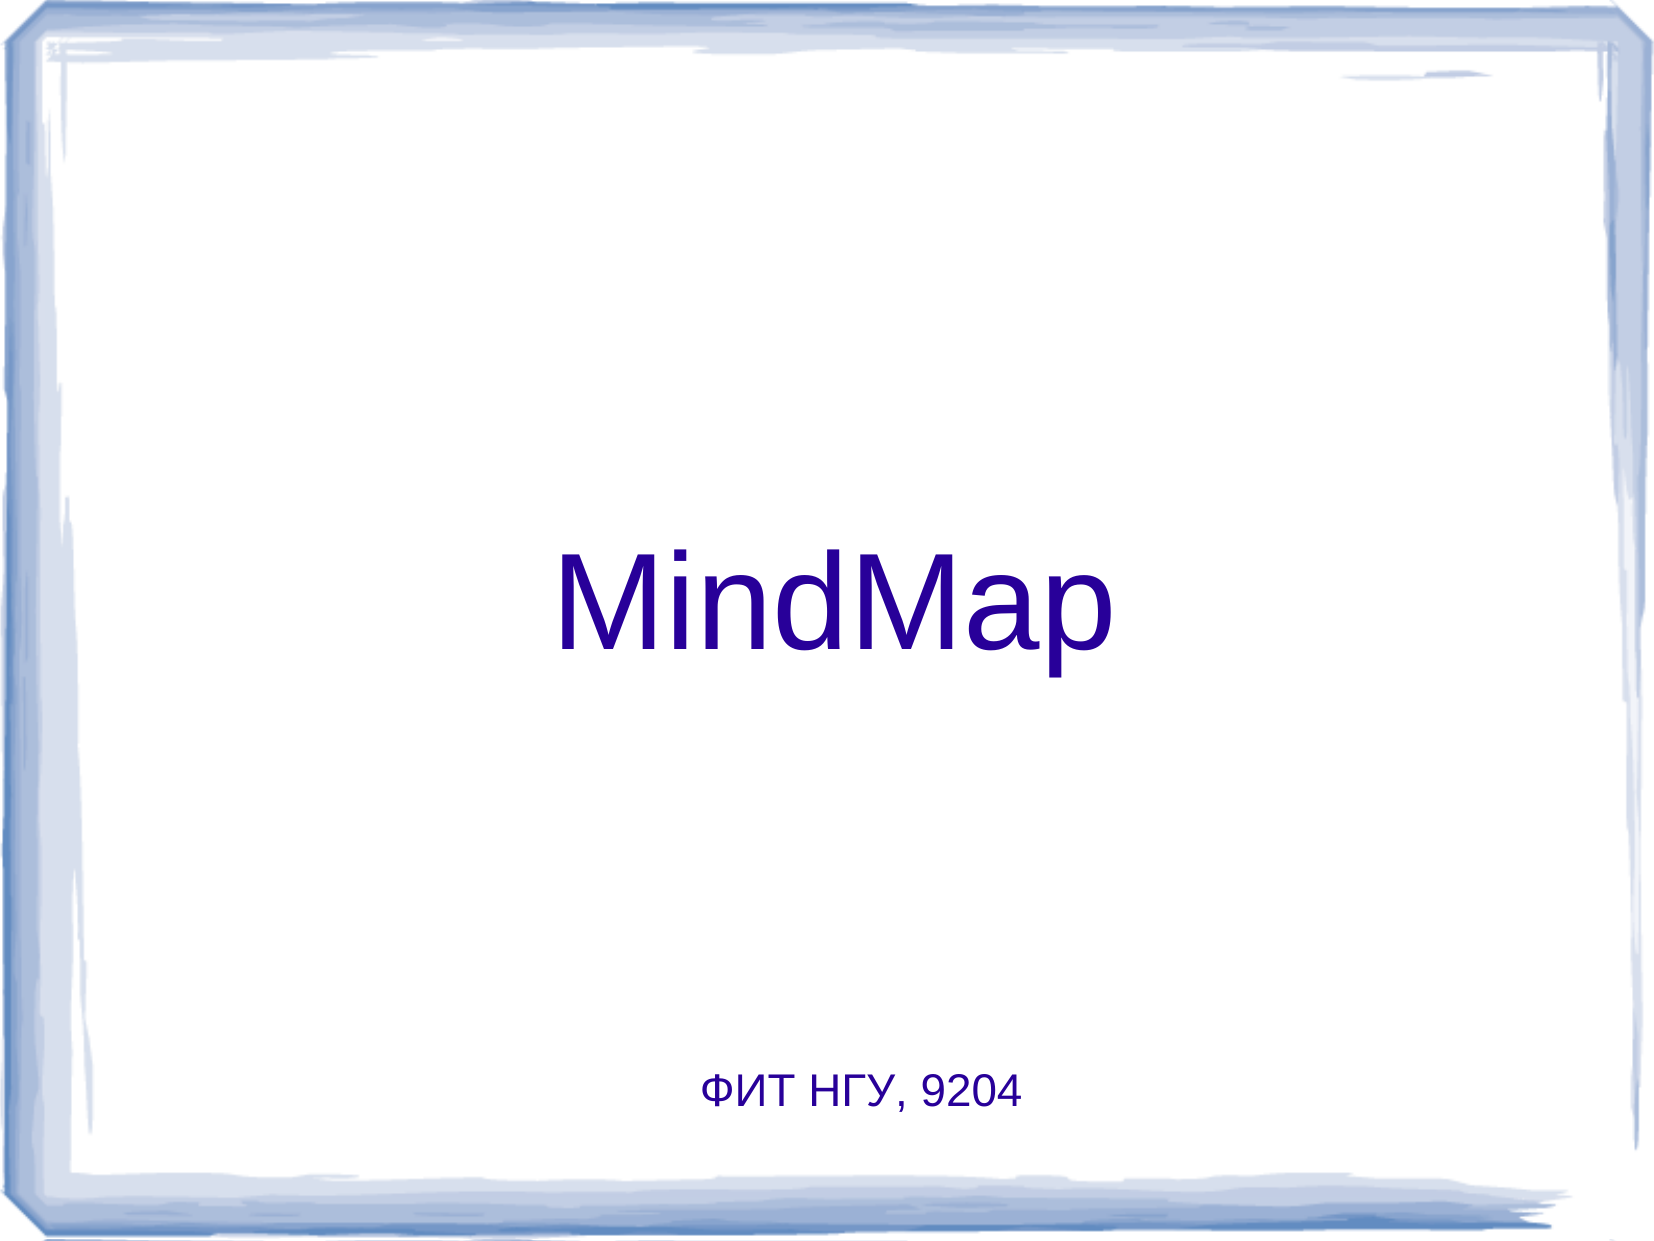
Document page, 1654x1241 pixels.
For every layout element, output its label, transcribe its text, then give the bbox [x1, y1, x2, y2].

subtitle ФИТ НГУ, 9204 [135, 1025, 1588, 1156]
title MindMap [90, 497, 1579, 706]
picture [0, 0, 1654, 1241]
